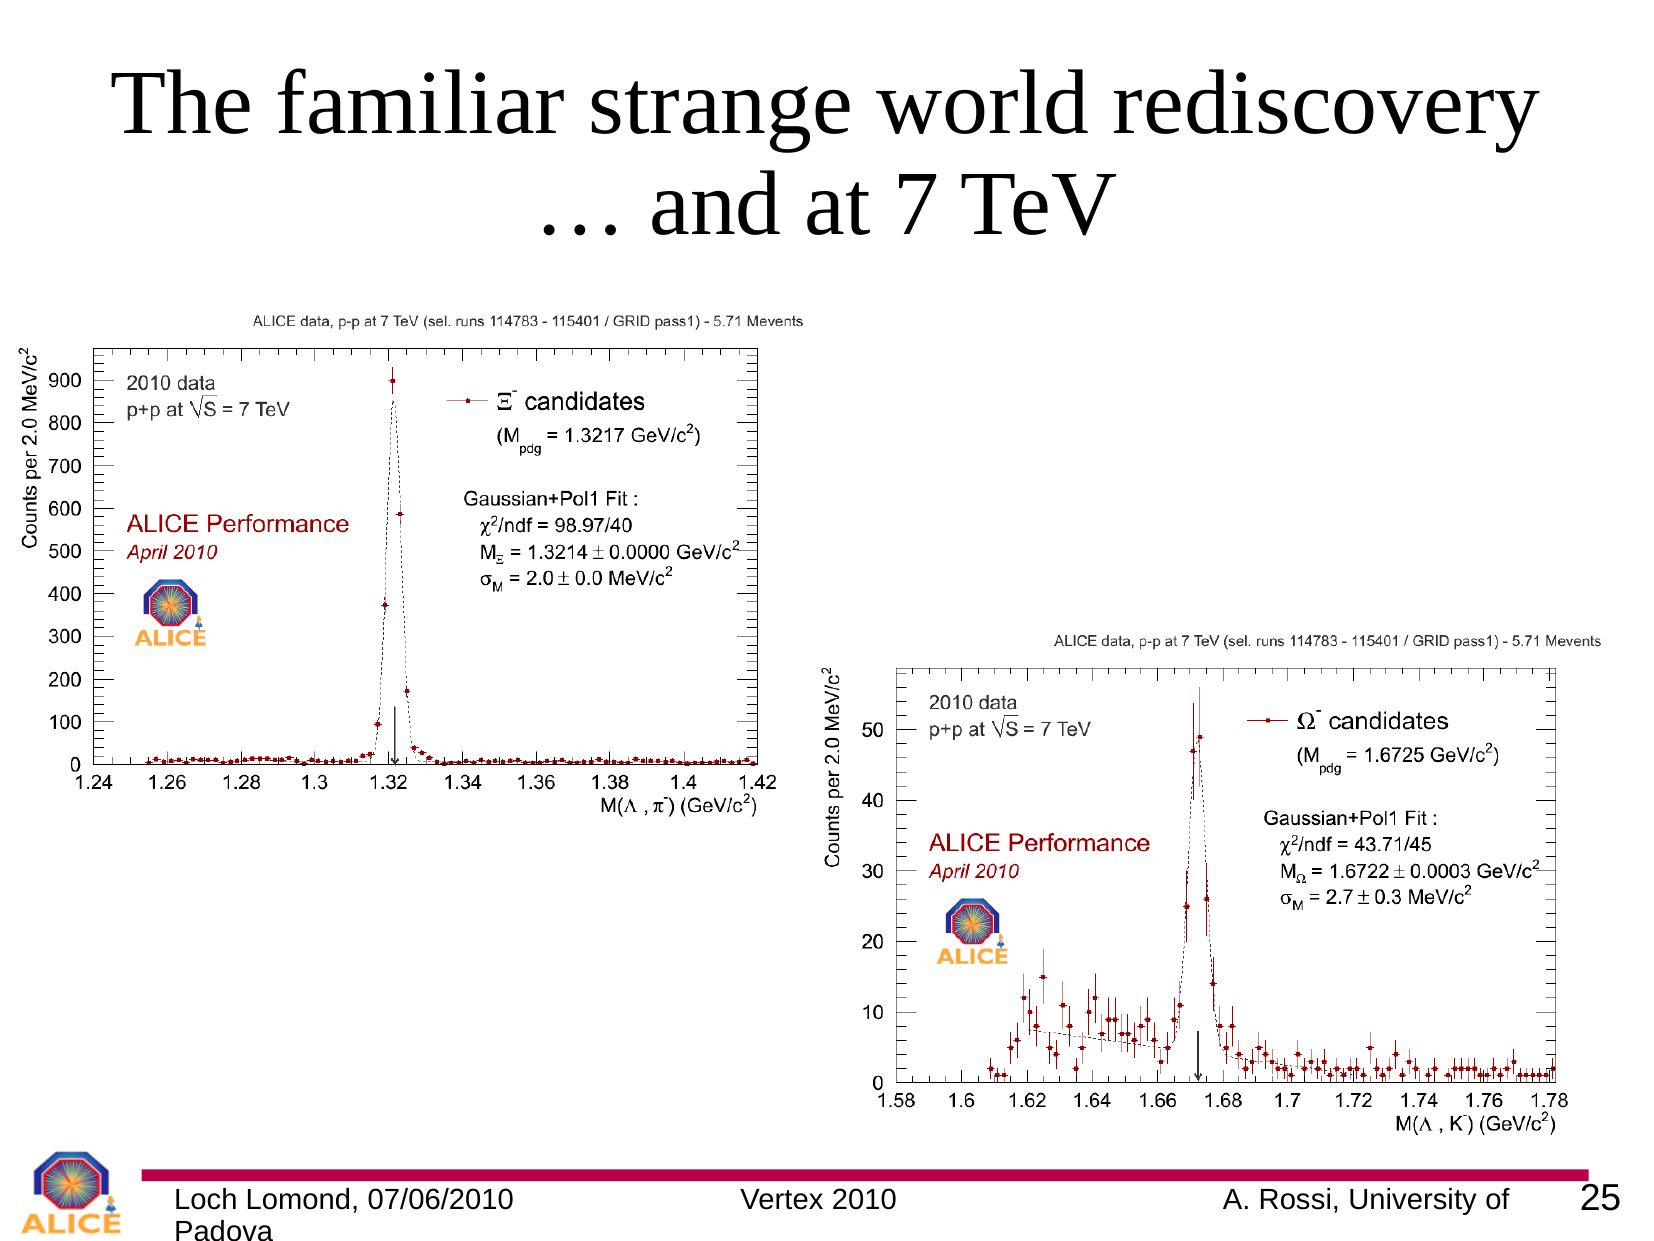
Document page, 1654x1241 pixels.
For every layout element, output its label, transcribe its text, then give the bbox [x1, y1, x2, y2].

text_box Loch Lomond, 07/06/2010 Vertex 2010 A. Rossi, University of Padova [159, 1175, 1564, 1223]
text_box [141, 1169, 1564, 1182]
title The familiar strange world rediscovery … and at 7 TeV [82, 26, 1571, 280]
picture [11, 1146, 135, 1241]
picture [1, 295, 1639, 1140]
text_box 25 [1564, 1169, 1648, 1227]
